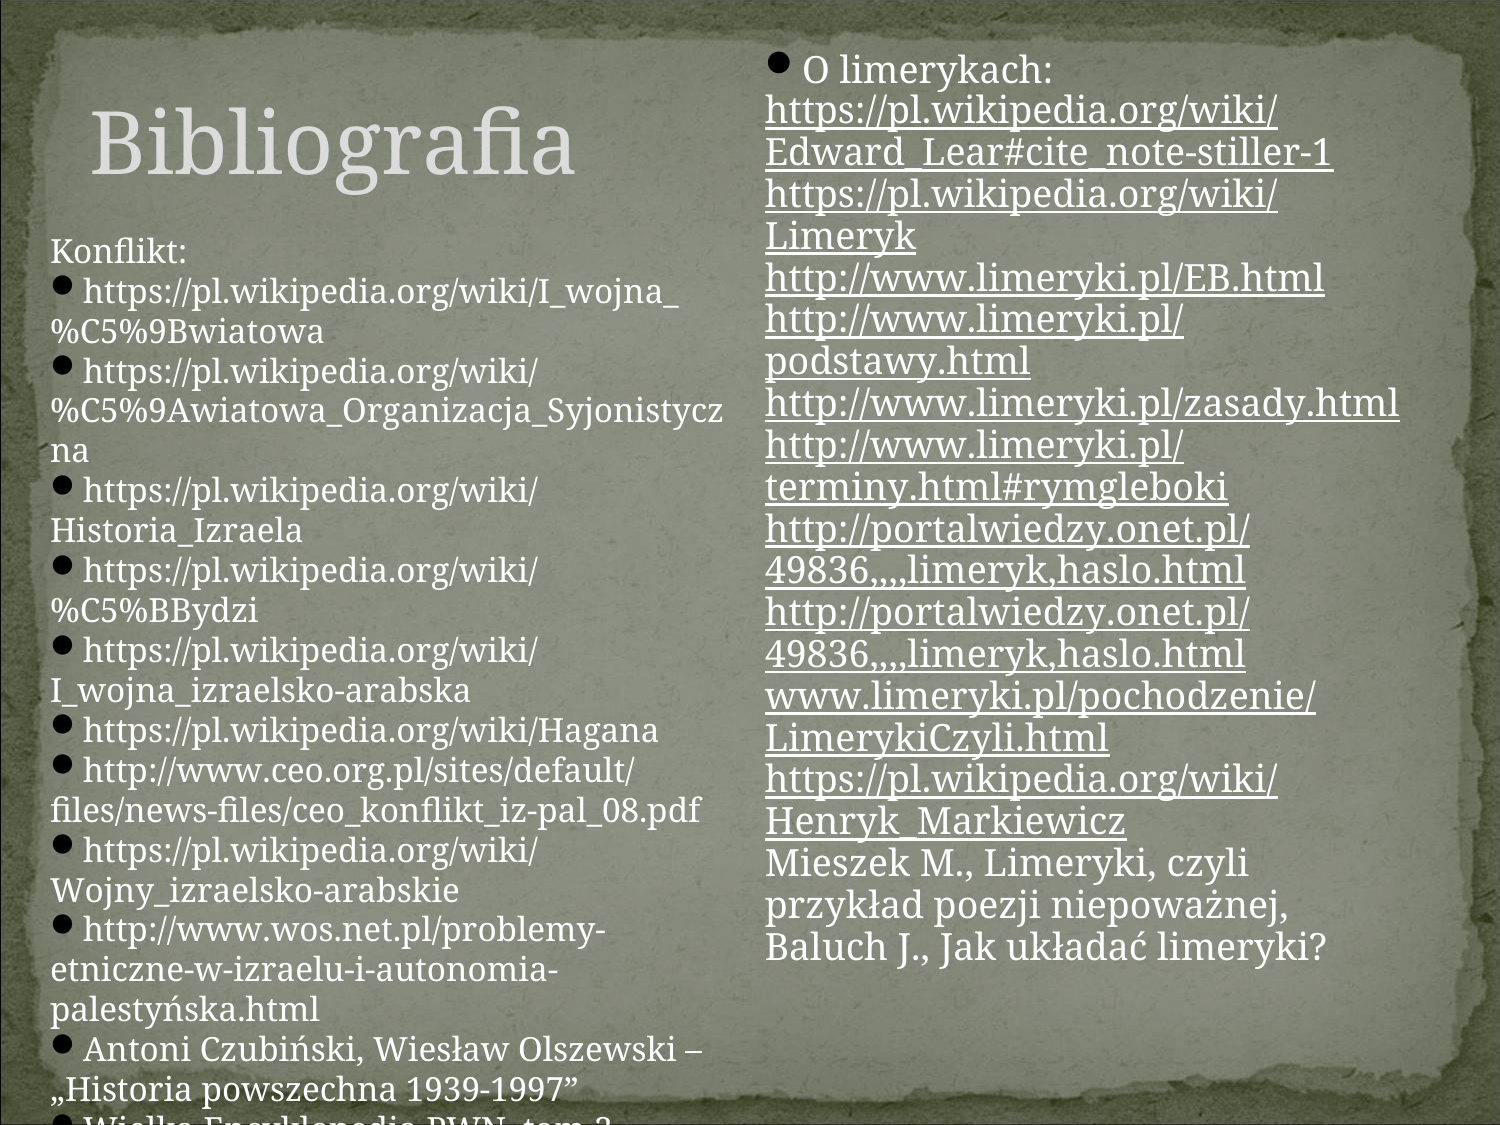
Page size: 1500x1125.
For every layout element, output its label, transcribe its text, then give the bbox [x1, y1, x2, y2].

picture [476, 1119, 484, 1125]
text_box Konflikt: https://pl.wikipedia.org/wiki/I_wojna_%C5%9Bwiatowa https://pl.wikipedia.org/wiki/%C5%9Awiatowa_Organizacja_Syjonistyczna https://pl.wikipedia.org/wiki/Historia_Izraela https://pl.wikipedia.org/wiki/%C5%BBydzi https://pl.wikipedia.org/wiki/I_wojna_izraelsko-arabska https://pl.wikipedia.org/wiki/Hagana http://www.ceo.org.pl/sites/default/files/news-files/ceo_konflikt_iz-pal_08.pdf https://pl.wikipedia.org/wiki/Wojny_izraelsko-arabskie http://www.wos.net.pl/problemy-etniczne-w-izraelu-i-autonomia-palestyńska.html Antoni Czubiński, Wiesław Olszewski – „Historia powszechna 1939-1997” Wielka Encyklopedia PWN, tom 3. [35, 222, 741, 1043]
text_box O limerykach: https://pl.wikipedia.org/wiki/Edward_Lear#cite_note-stiller-1 https://pl.wikipedia.org/wiki/Limeryk http://www.limeryki.pl/EB.html http://www.limeryki.pl/podstawy.html http://www.limeryki.pl/zasady.html http://www.limeryki.pl/terminy.html#rymgleboki http://portalwiedzy.onet.pl/49836,,,,limeryk,haslo.html http://portalwiedzy.onet.pl/49836,,,,limeryk,haslo.html www.limeryki.pl/pochodzenie/LimerykiCzyli.html https://pl.wikipedia.org/wiki/Henryk_Markiewicz Mieszek M., Limeryki, czyli przykład poezji niepoważnej, Baluch J., Jak układać limeryki? [749, 184, 1416, 1052]
text_box Bibliografia [75, 24, 1425, 199]
picture [434, 1119, 441, 1125]
picture [0, 0, 1500, 1125]
